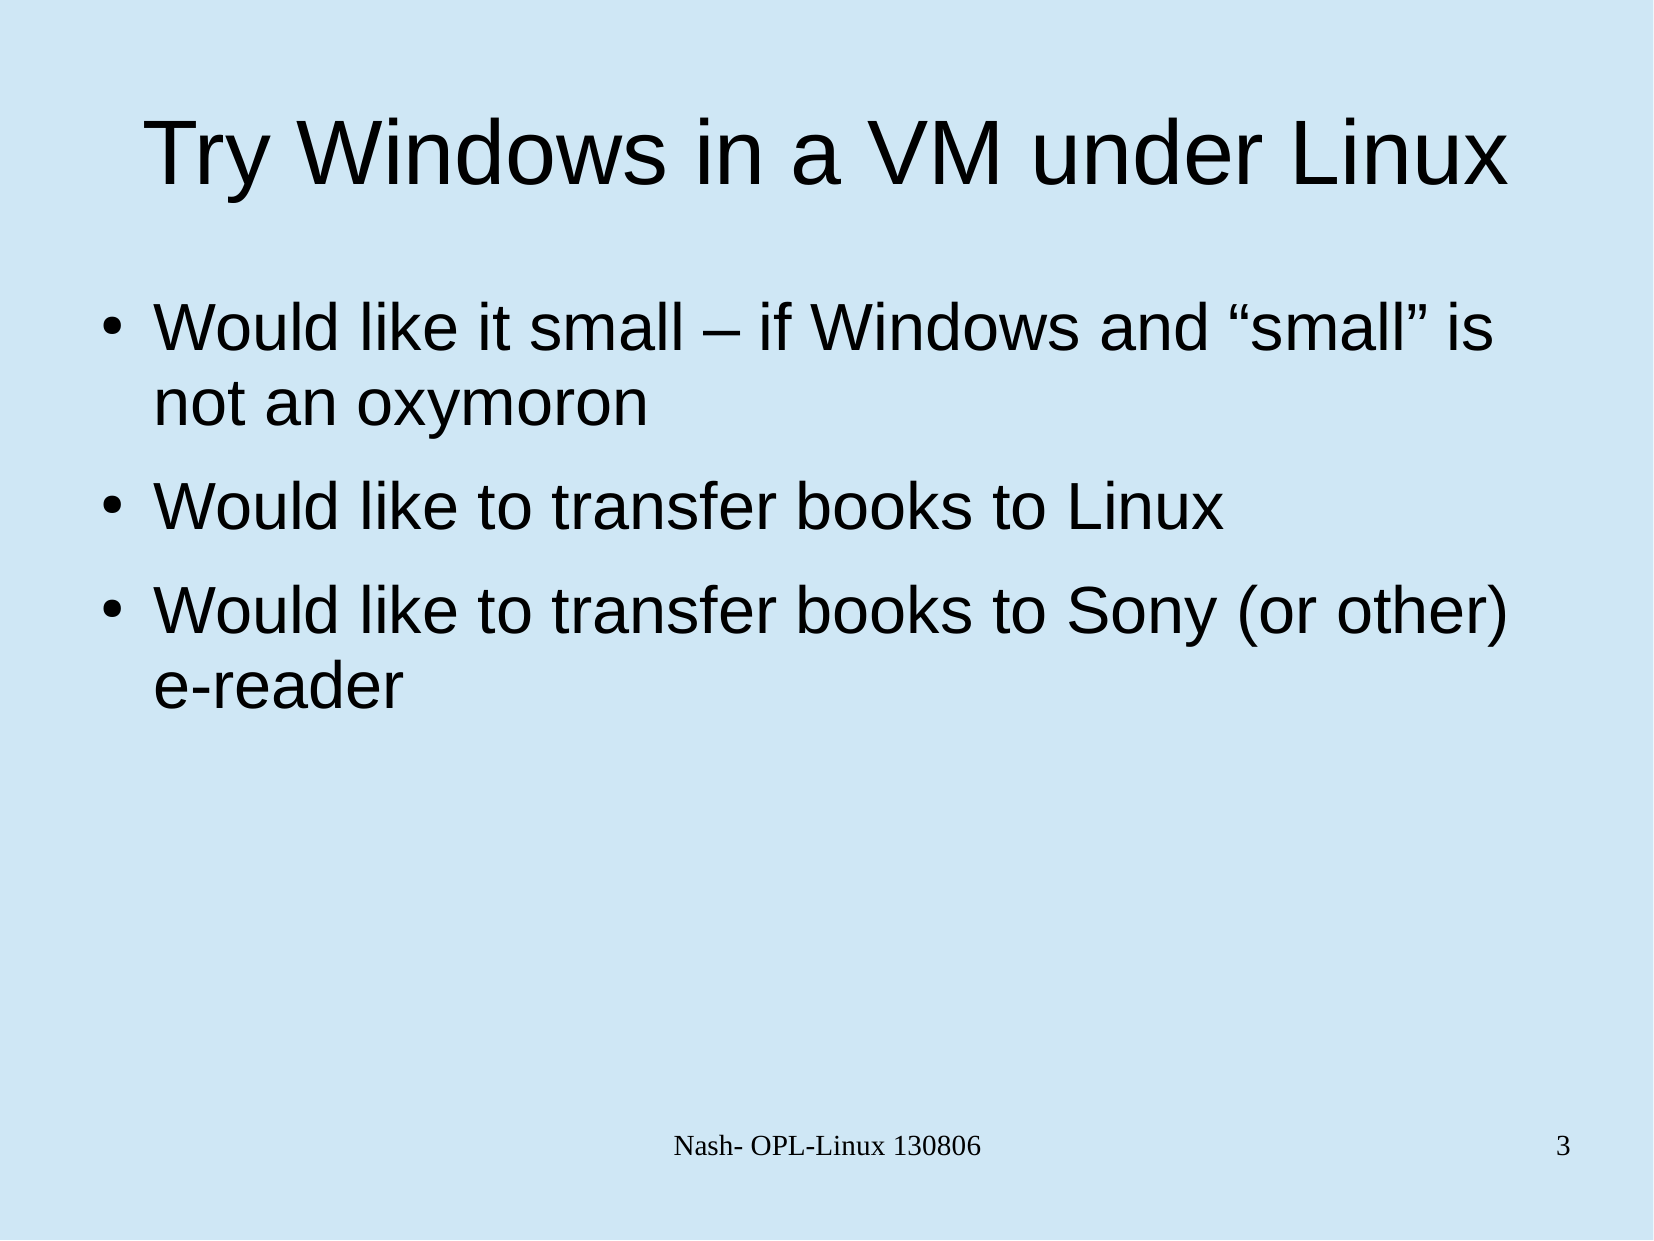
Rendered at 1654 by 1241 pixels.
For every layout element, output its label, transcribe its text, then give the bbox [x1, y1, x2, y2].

list Would like it small – if Windows and “small” is not an oxymoron Would like to transfer books to Linux Would like to transfer books to Sony (or other) e-reader [82, 290, 1538, 1010]
title Try Windows in a VM under Linux [82, 49, 1571, 257]
